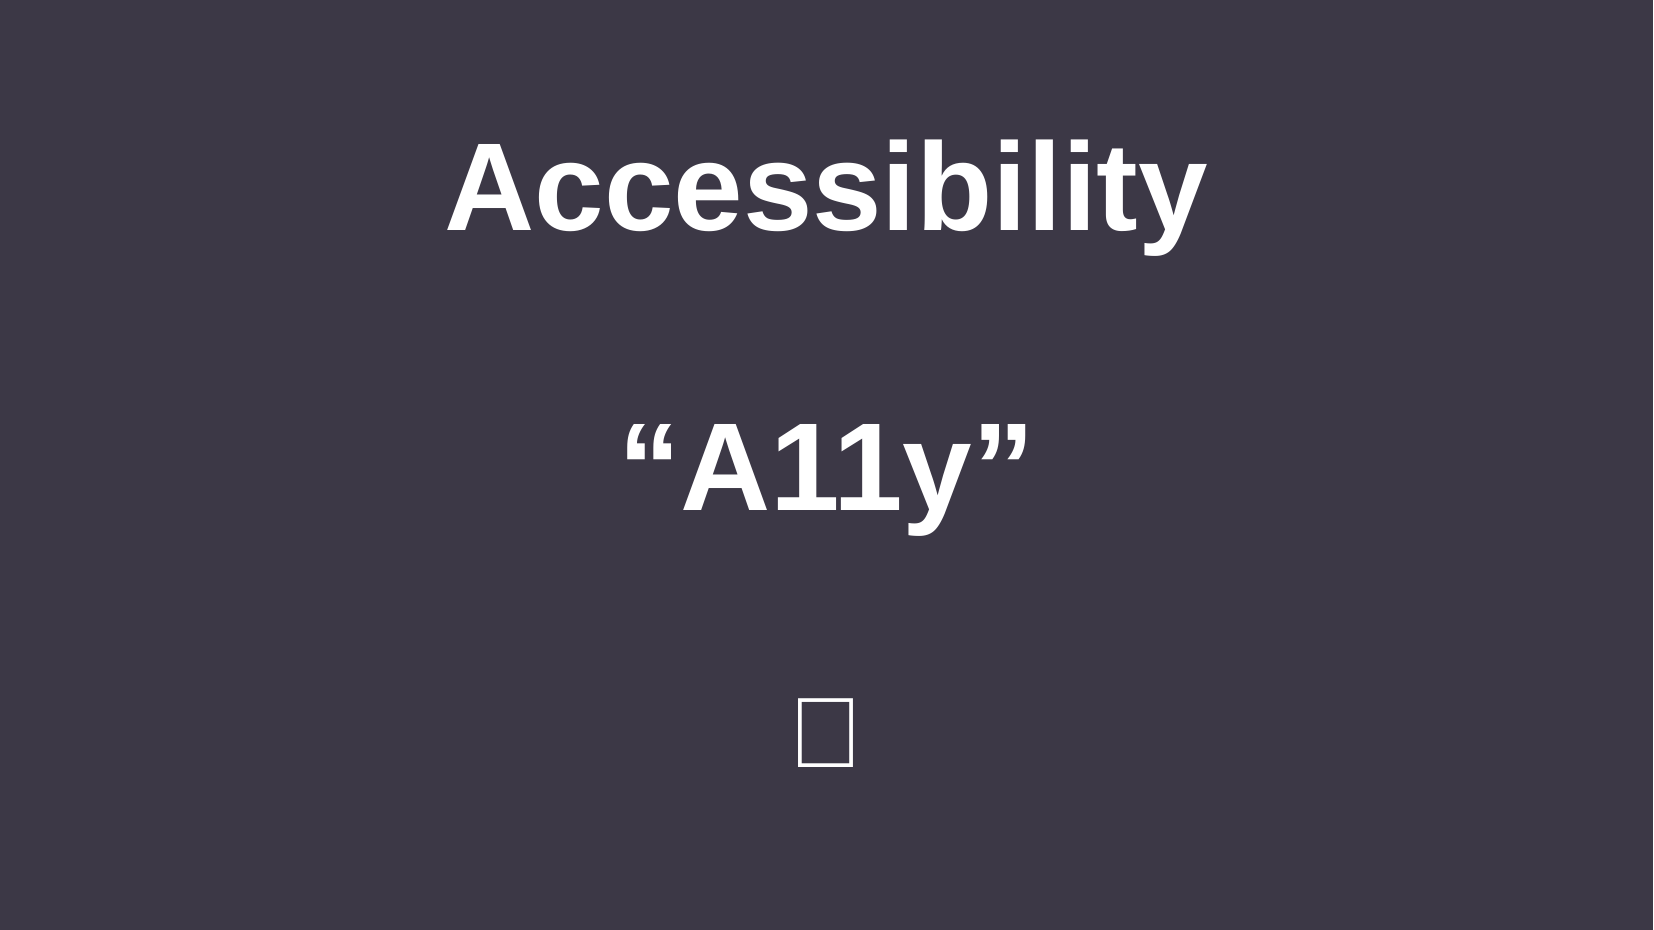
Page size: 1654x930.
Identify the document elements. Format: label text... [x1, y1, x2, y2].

text_box Accessibility “A11y” 🤨 [246, 110, 1407, 796]
